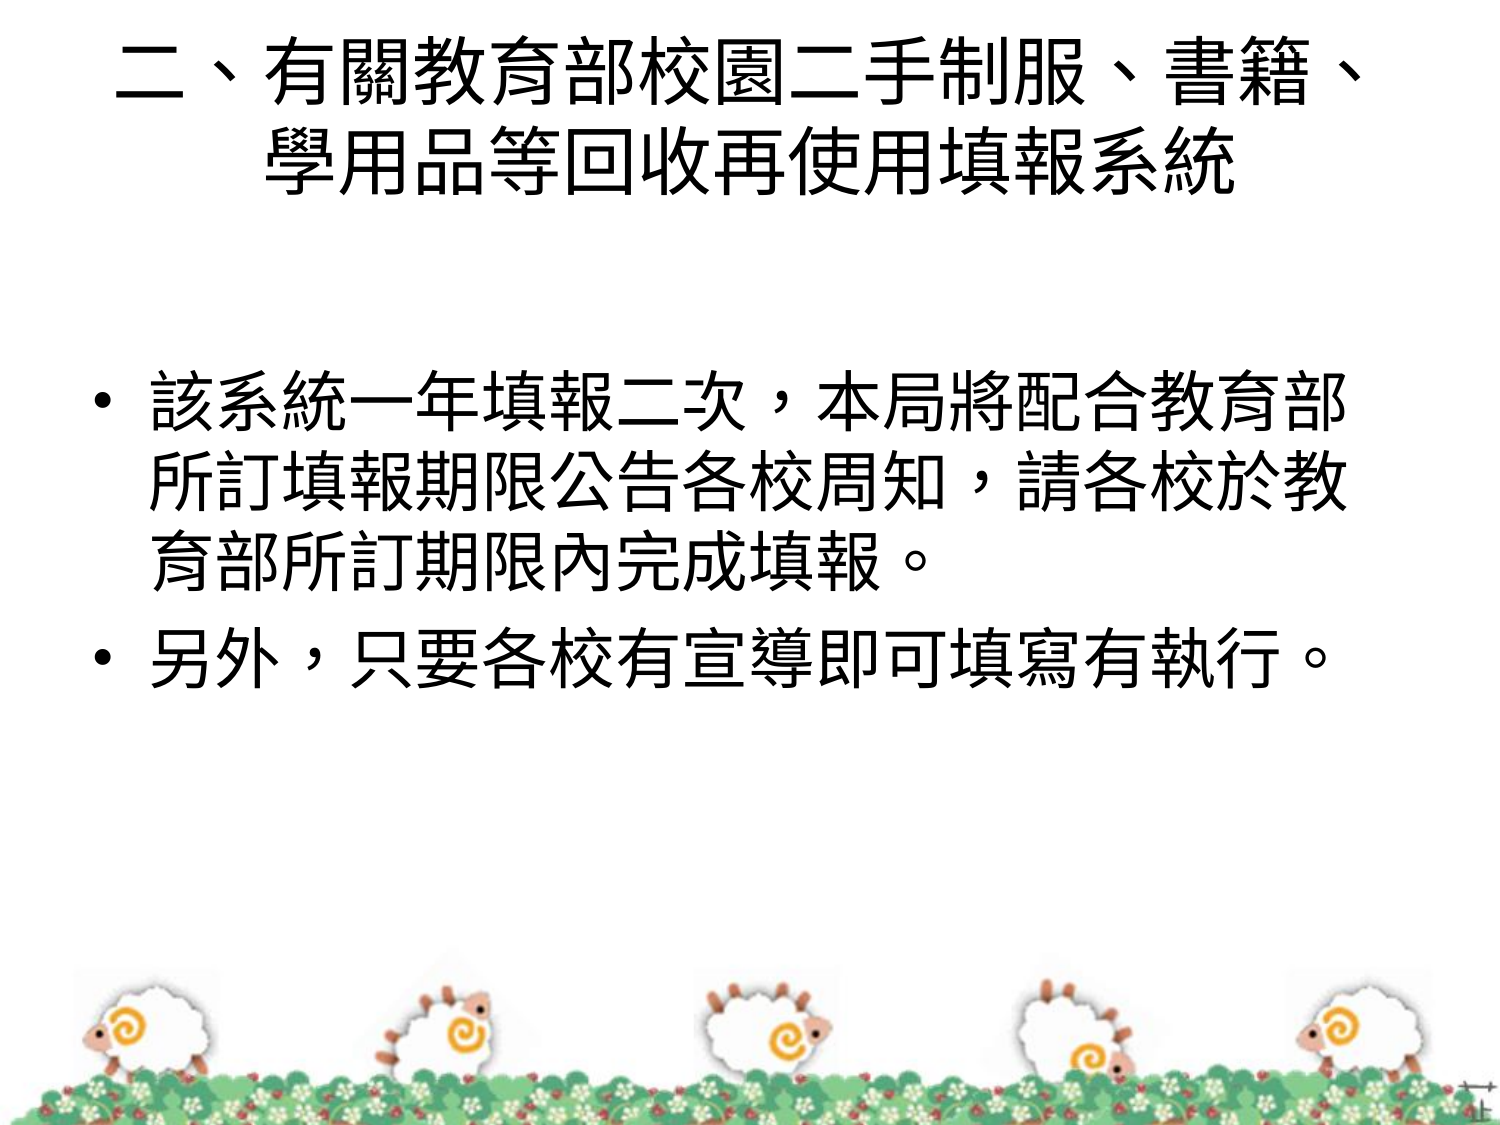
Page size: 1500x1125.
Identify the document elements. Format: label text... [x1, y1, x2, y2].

title 二、有關教育部校園二手制服、書籍、學用品等回收再使用填報系統 [75, 19, 1426, 221]
list 該系統一年填報二次，本局將配合教育部所訂填報期限公告各校周知，請各校於教育部所訂期限內完成填報。 另外，只要各校有宣導即可填寫有執行。 [76, 255, 1427, 998]
picture [0, 645, 1500, 1125]
